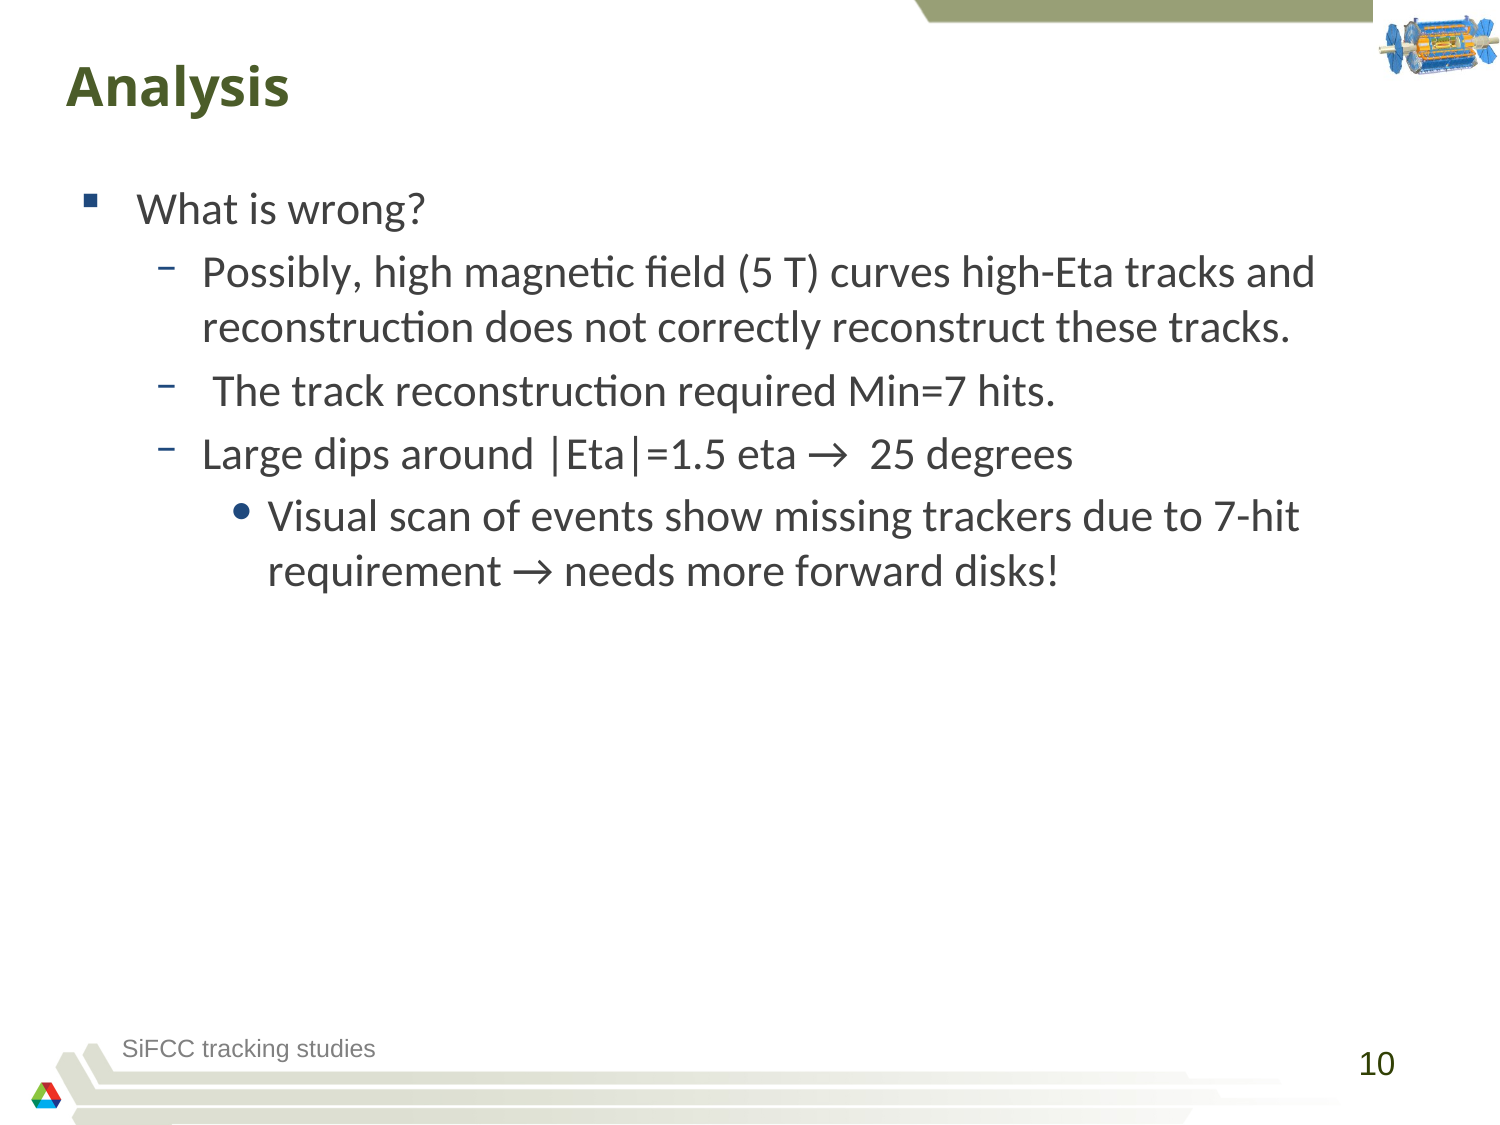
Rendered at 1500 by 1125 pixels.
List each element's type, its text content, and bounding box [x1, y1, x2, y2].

list What is wrong? Possibly, high magnetic field (5 T) curves high-Eta tracks and reconstruction does not correctly reconstruct these tracks. The track reconstruction required Min=7 hits. Large dips around |Eta|=1.5 eta → 25 degrees Visual scan of events show missing trackers due to 7-hit requirement → needs more forward disks! [65, 171, 1426, 839]
picture [0, 1037, 1500, 1125]
title Analysis [52, 45, 1426, 126]
picture [0, 0, 1500, 94]
